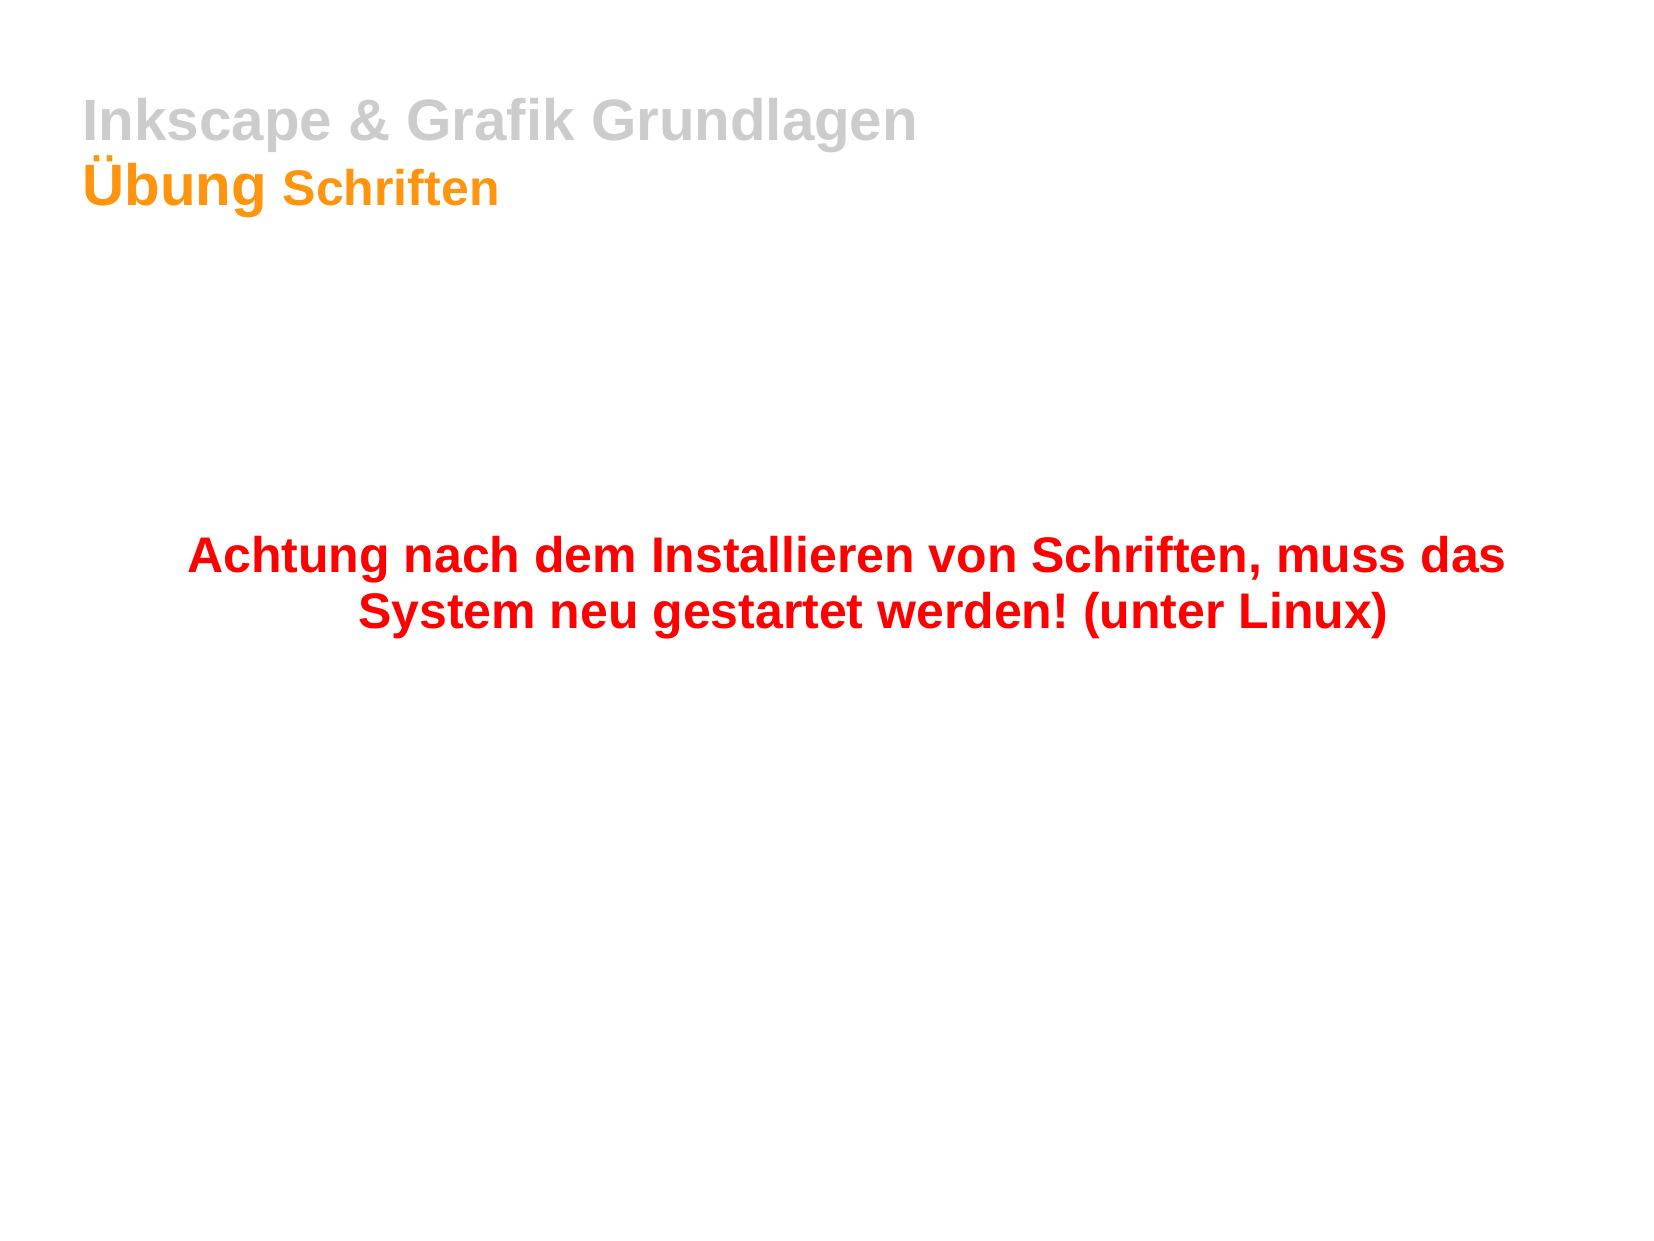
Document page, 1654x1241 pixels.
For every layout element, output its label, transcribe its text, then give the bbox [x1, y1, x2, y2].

title Inkscape & Grafik Grundlagen Übung Schriften [82, 49, 1571, 257]
list Achtung nach dem Installieren von Schriften, muss das System neu gestartet werden! (unter Linux) [82, 290, 1595, 1182]
